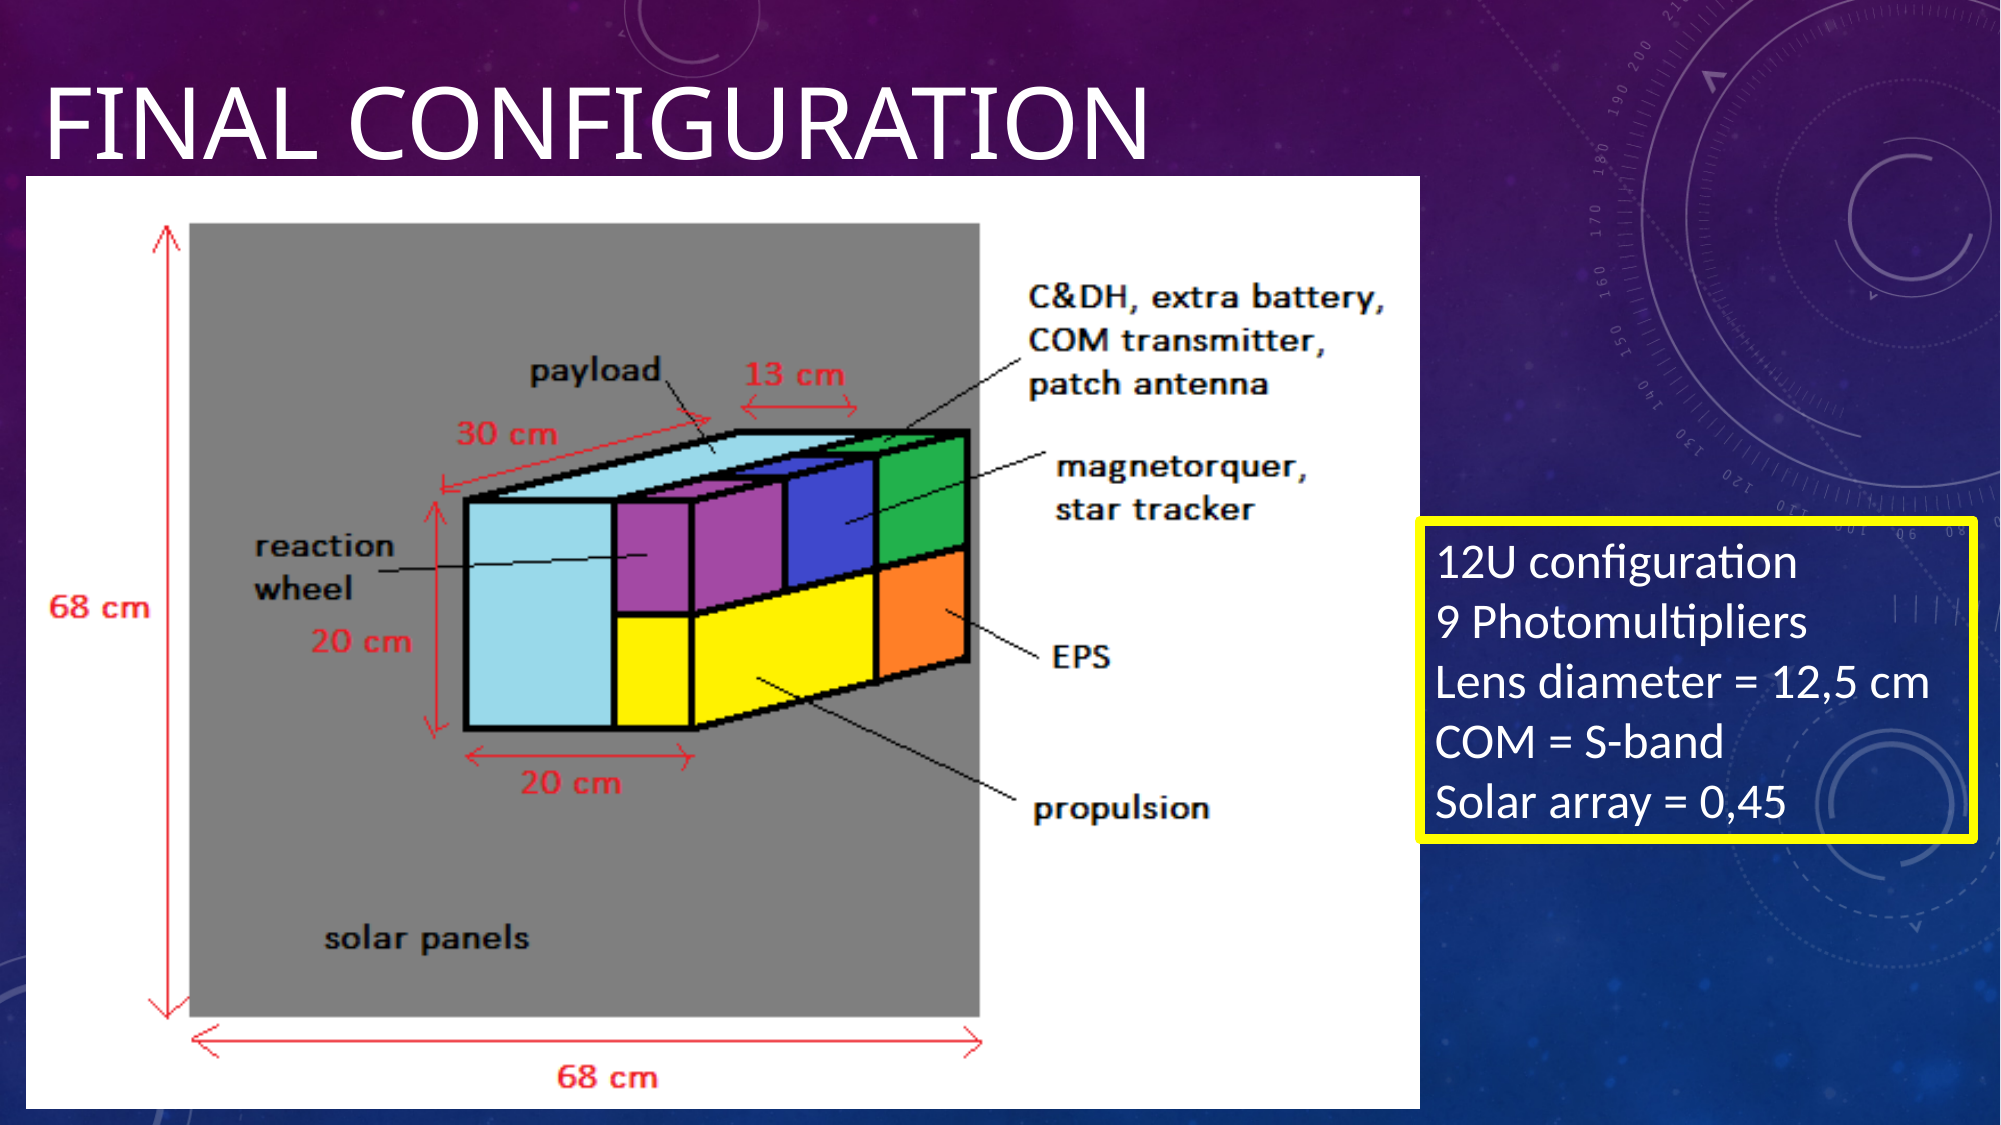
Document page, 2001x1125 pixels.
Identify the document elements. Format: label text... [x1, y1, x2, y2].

title Final configuration [26, 0, 1689, 239]
text_box 12U configuration 9 Photomultipliers Lens diameter = 12,5 cm COM = S-band Solar array = 0,45 [1419, 520, 1974, 839]
picture [26, 176, 1420, 1109]
